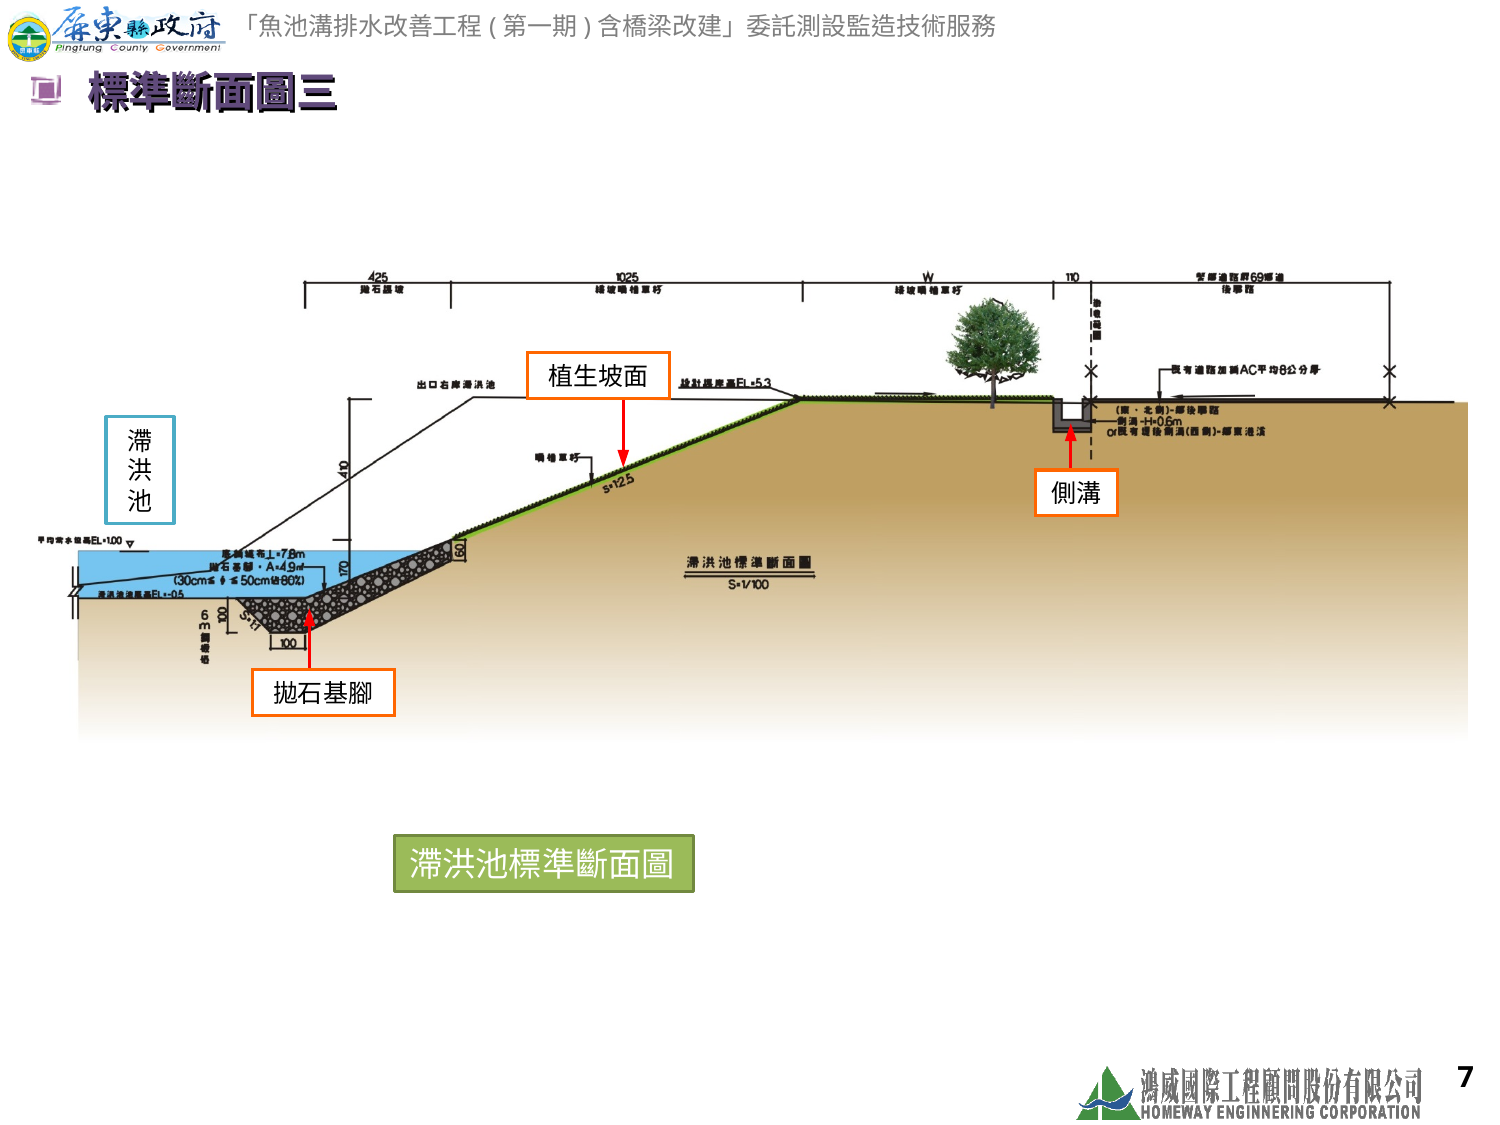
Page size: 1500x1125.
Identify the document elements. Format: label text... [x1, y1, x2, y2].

text_box 拋石基腳 [252, 669, 395, 716]
text_box 滯 洪 池 [106, 416, 174, 524]
text_box 6 [1429, 1051, 1500, 1111]
text_box 滯洪池標準斷面圖 [394, 835, 694, 892]
text_box 標準斷面圖三 [16, 57, 358, 124]
text_box 植生坡面 [527, 352, 670, 399]
picture [36, 270, 1468, 962]
text_box 側溝 [1035, 469, 1118, 516]
